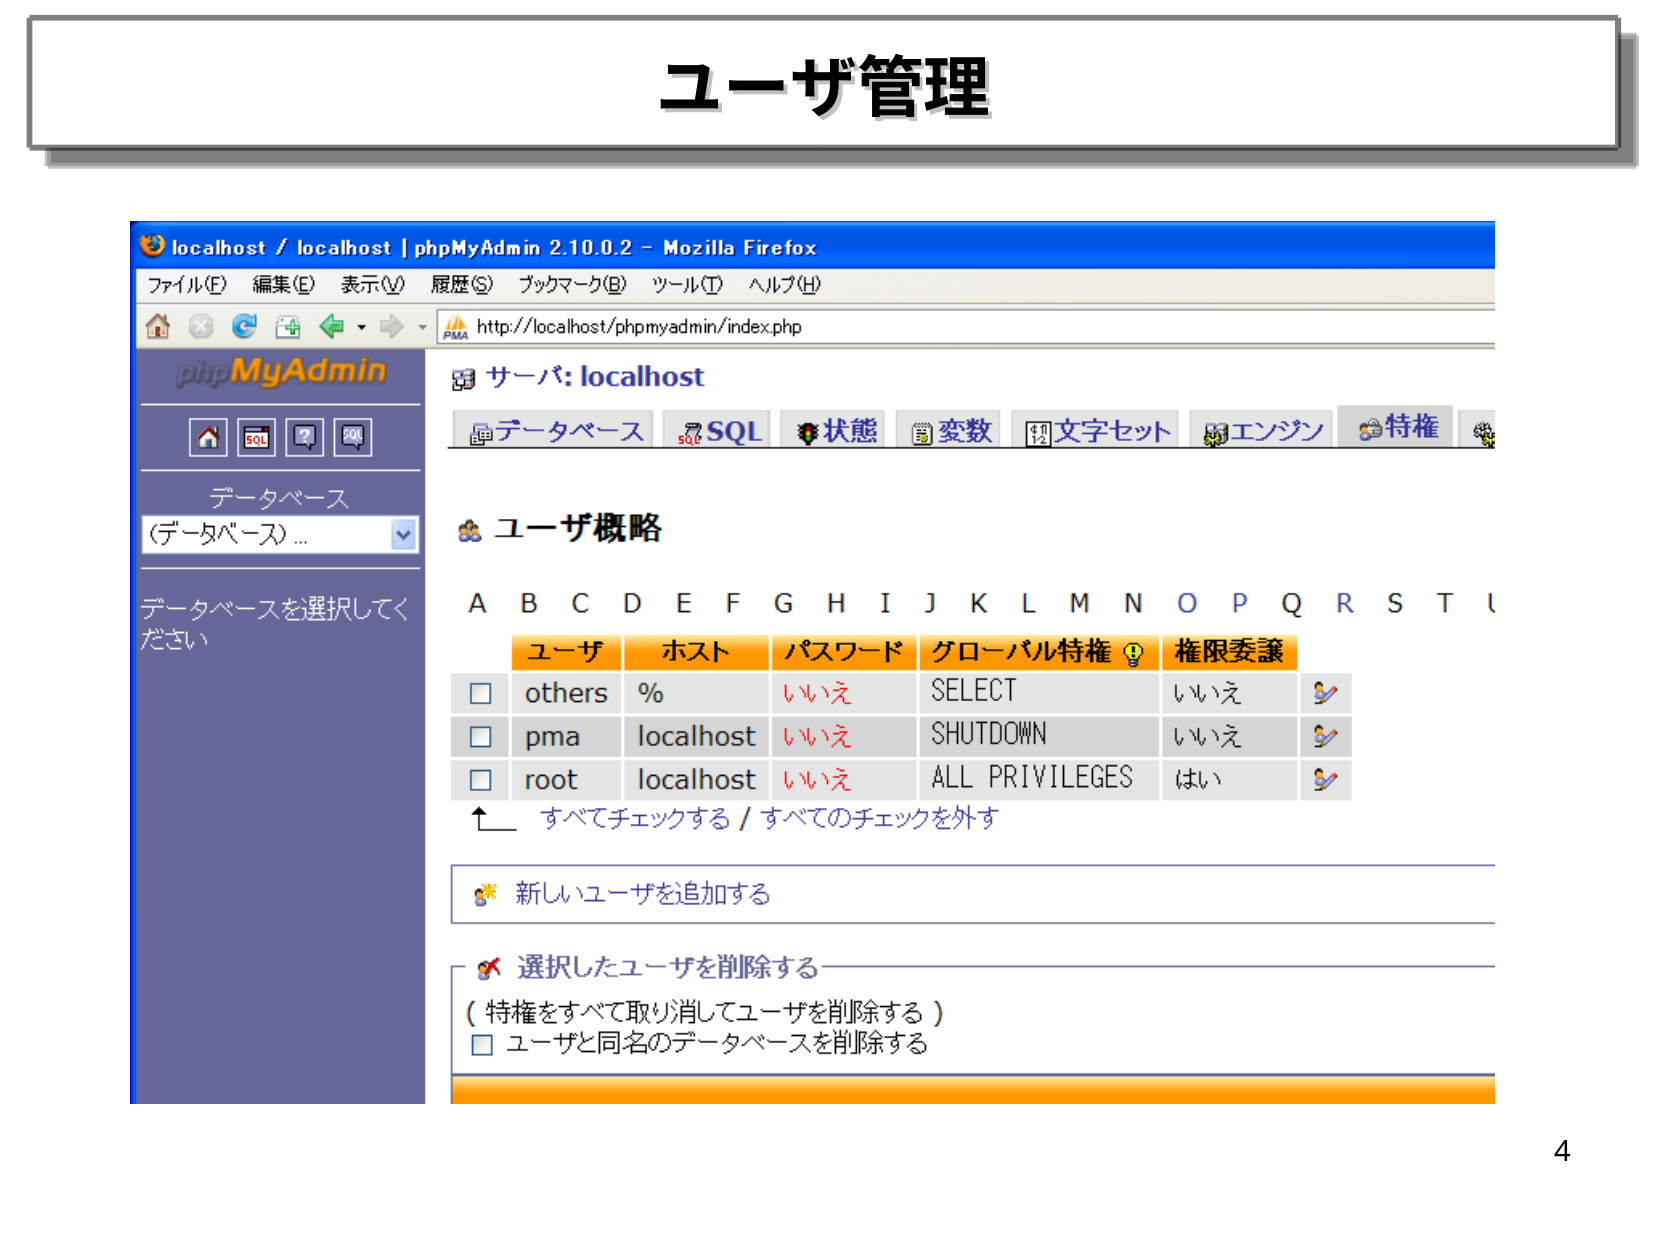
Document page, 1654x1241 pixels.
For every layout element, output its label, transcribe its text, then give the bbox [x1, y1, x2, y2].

text_box ユーザ管理 [29, 17, 1619, 148]
picture [130, 221, 1495, 1104]
